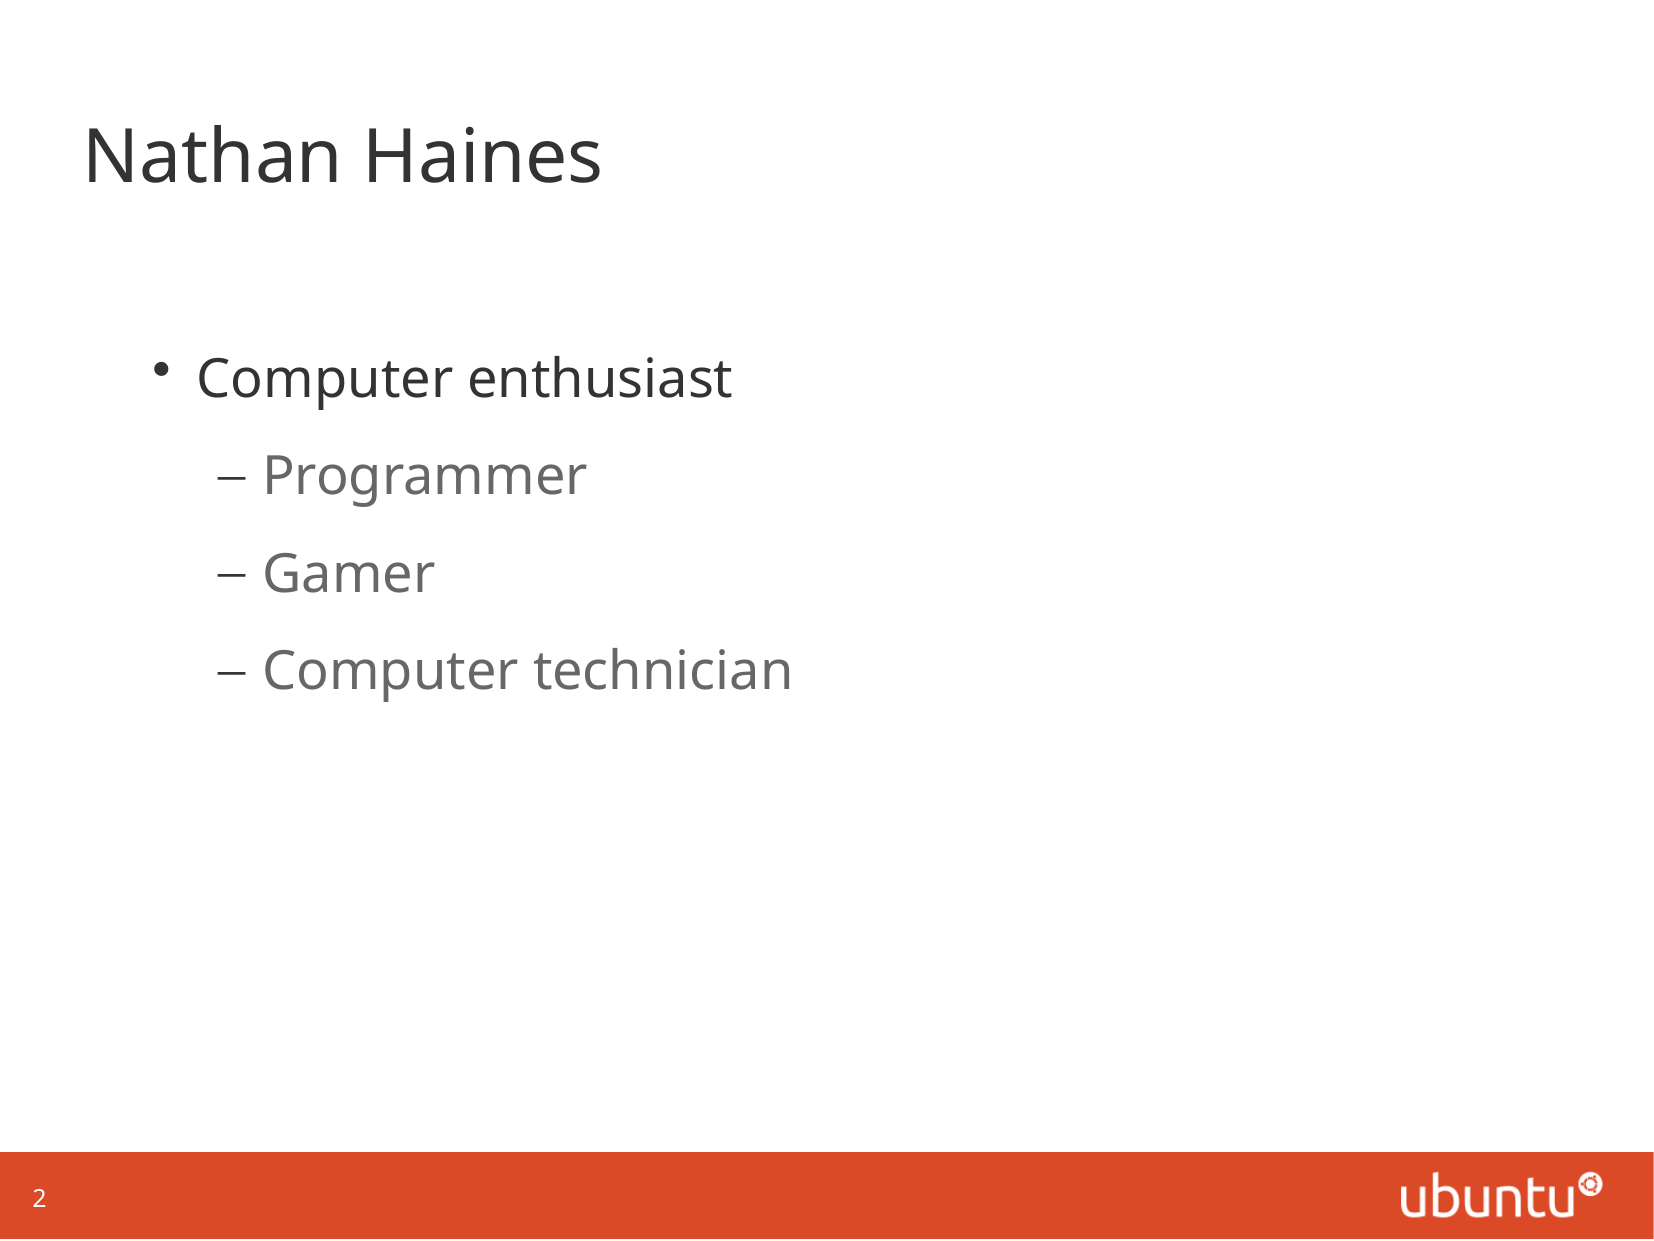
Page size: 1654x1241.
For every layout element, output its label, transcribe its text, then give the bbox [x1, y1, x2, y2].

picture [0, 1152, 1654, 1239]
list Computer enthusiast Programmer Gamer Computer technician [87, 301, 1579, 1022]
title Nathan Haines [82, 49, 1571, 257]
